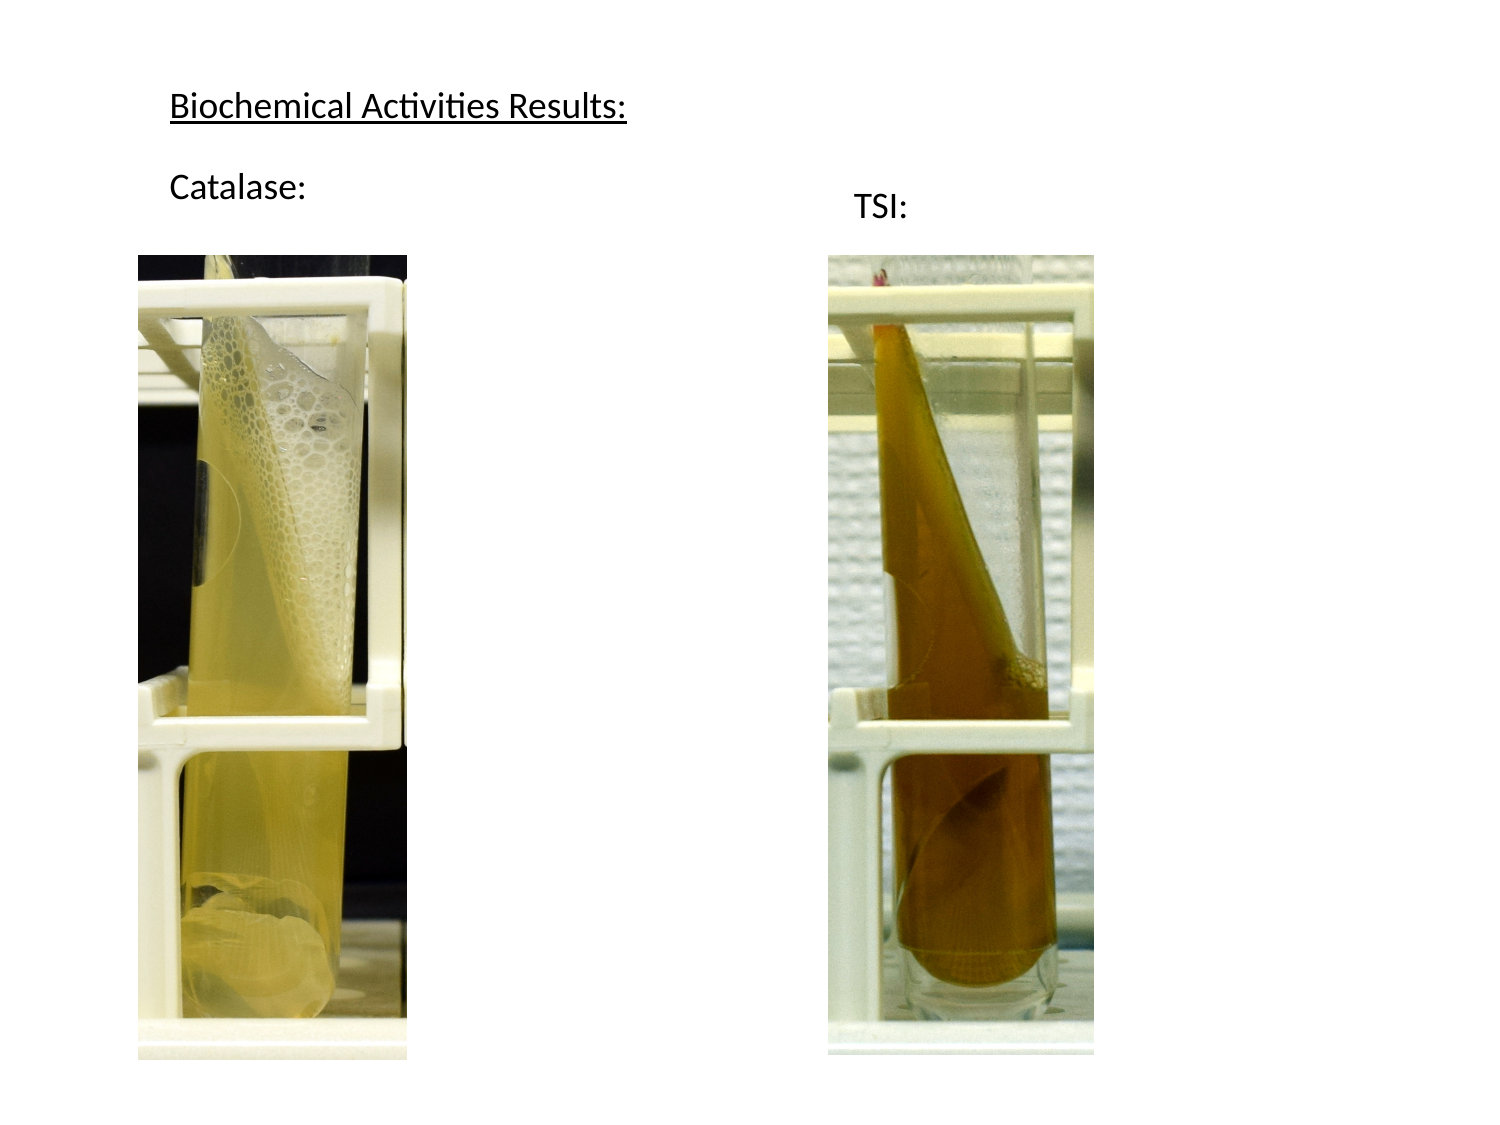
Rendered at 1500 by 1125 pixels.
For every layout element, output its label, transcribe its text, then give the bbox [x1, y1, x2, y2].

picture [138, 255, 407, 1060]
text_box Biochemical Activities Results: [154, 73, 648, 135]
picture [828, 255, 1094, 1055]
text_box TSI: [838, 173, 925, 234]
text_box Catalase: [154, 154, 324, 215]
